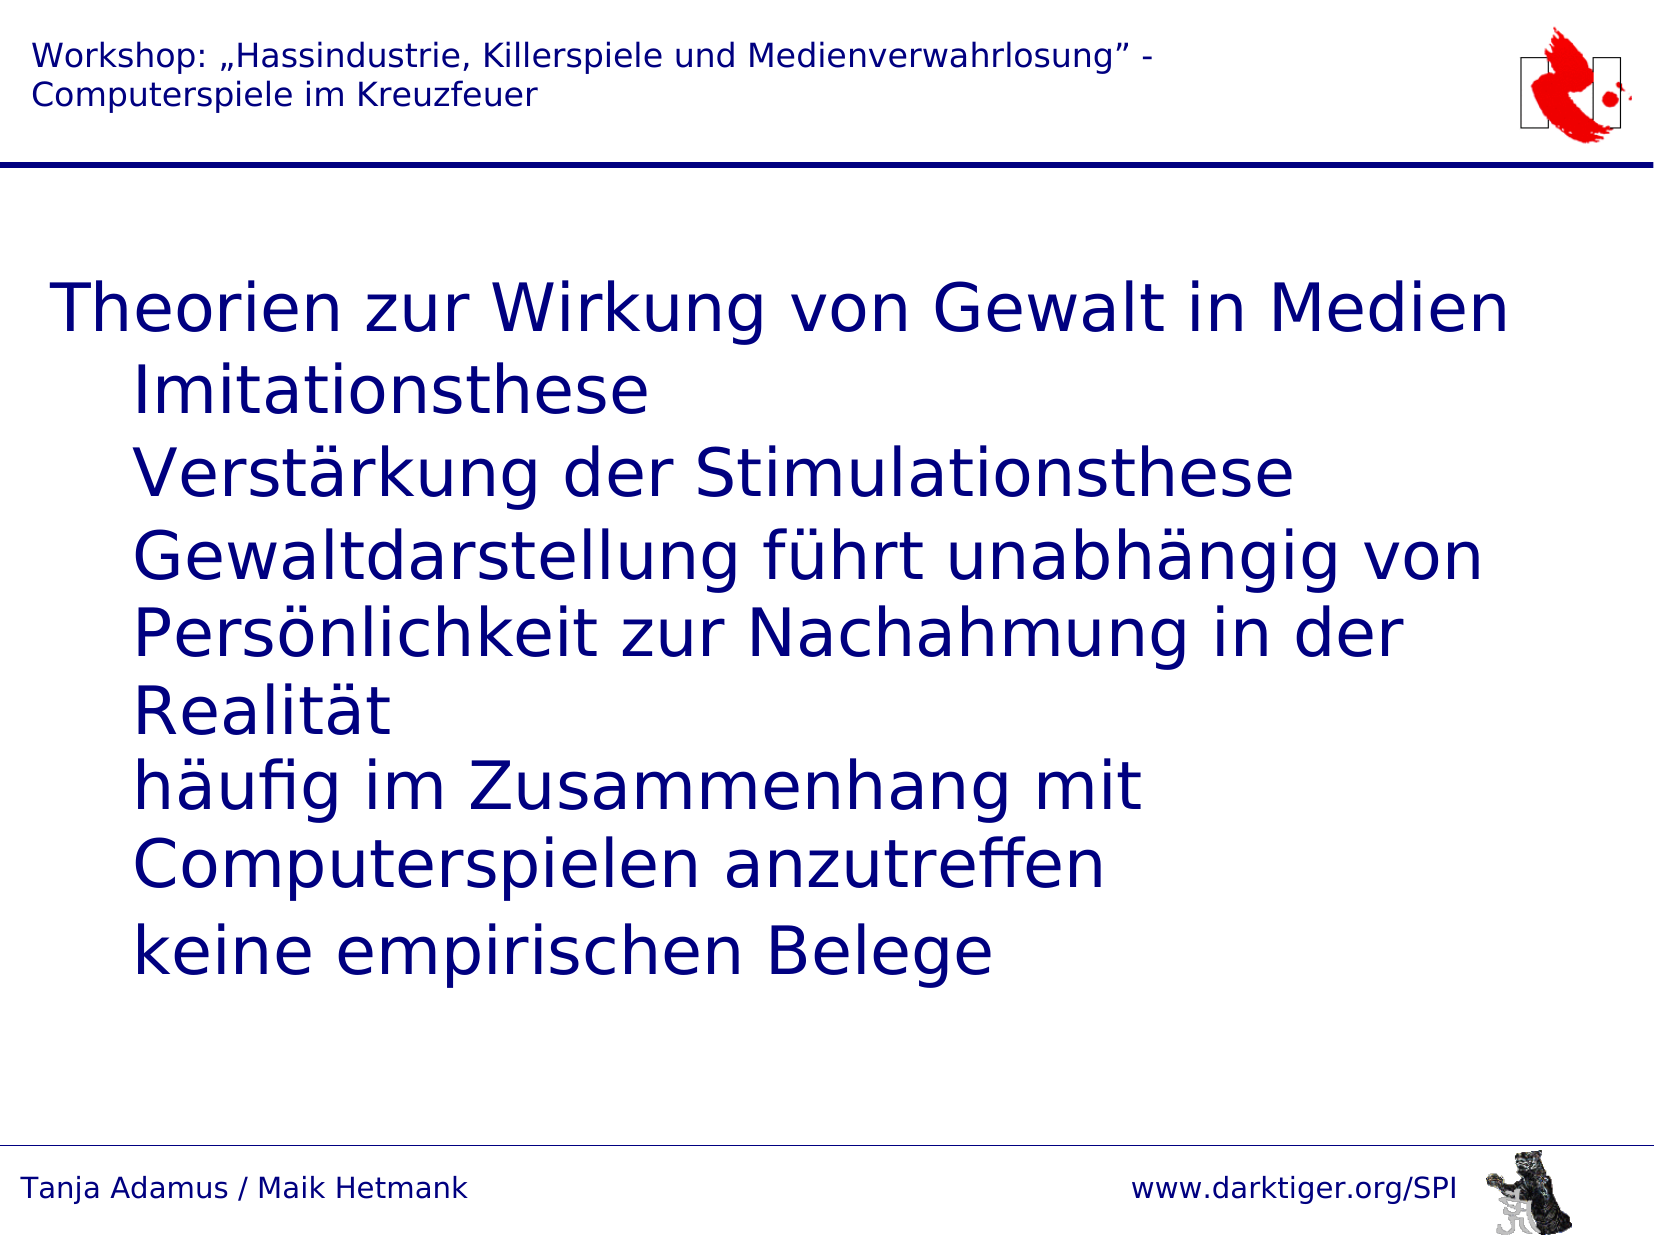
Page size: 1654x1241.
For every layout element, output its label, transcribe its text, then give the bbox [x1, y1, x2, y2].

text_box Workshop: „Hassindustrie, Killerspiele und Medienverwahrlosung” - Computerspiele im Kreuzfeuer [16, 29, 1418, 178]
text_box Verstärkung der Stimulationsthese [118, 427, 1595, 509]
text_box Imitationsthese [118, 344, 1595, 427]
text_box keine empirischen Belege [118, 905, 1595, 999]
text_box häufig im Zusammenhang mit Computerspielen anzutreffen [118, 740, 1595, 905]
text_box Theorien zur Wirkung von Gewalt in Medien [35, 261, 1565, 355]
picture [1503, 16, 1632, 148]
text_box Gewaltdarstellung führt unabhängig von Persönlichkeit zur Nachahmung in der Realität [118, 509, 1595, 740]
picture [1486, 1150, 1572, 1235]
